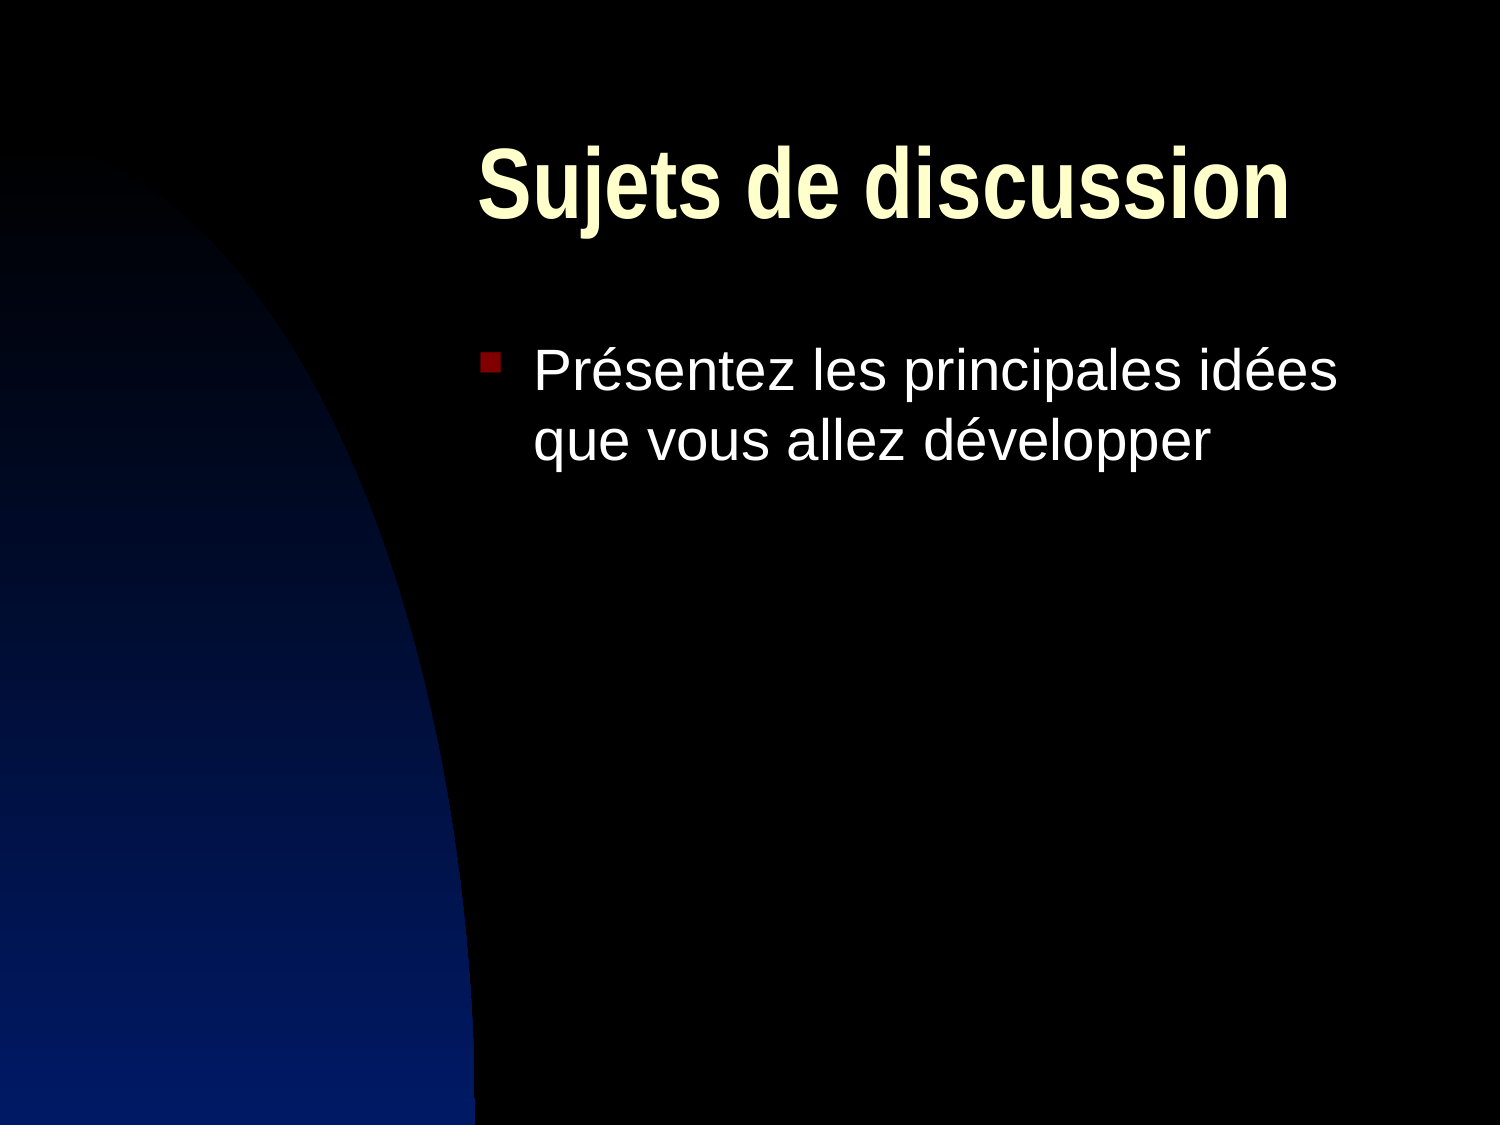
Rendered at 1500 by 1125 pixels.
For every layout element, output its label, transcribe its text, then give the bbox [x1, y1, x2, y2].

list Présentez les principales idées que vous allez développer [462, 324, 1463, 1000]
title Sujets de discussion [462, 99, 1463, 288]
